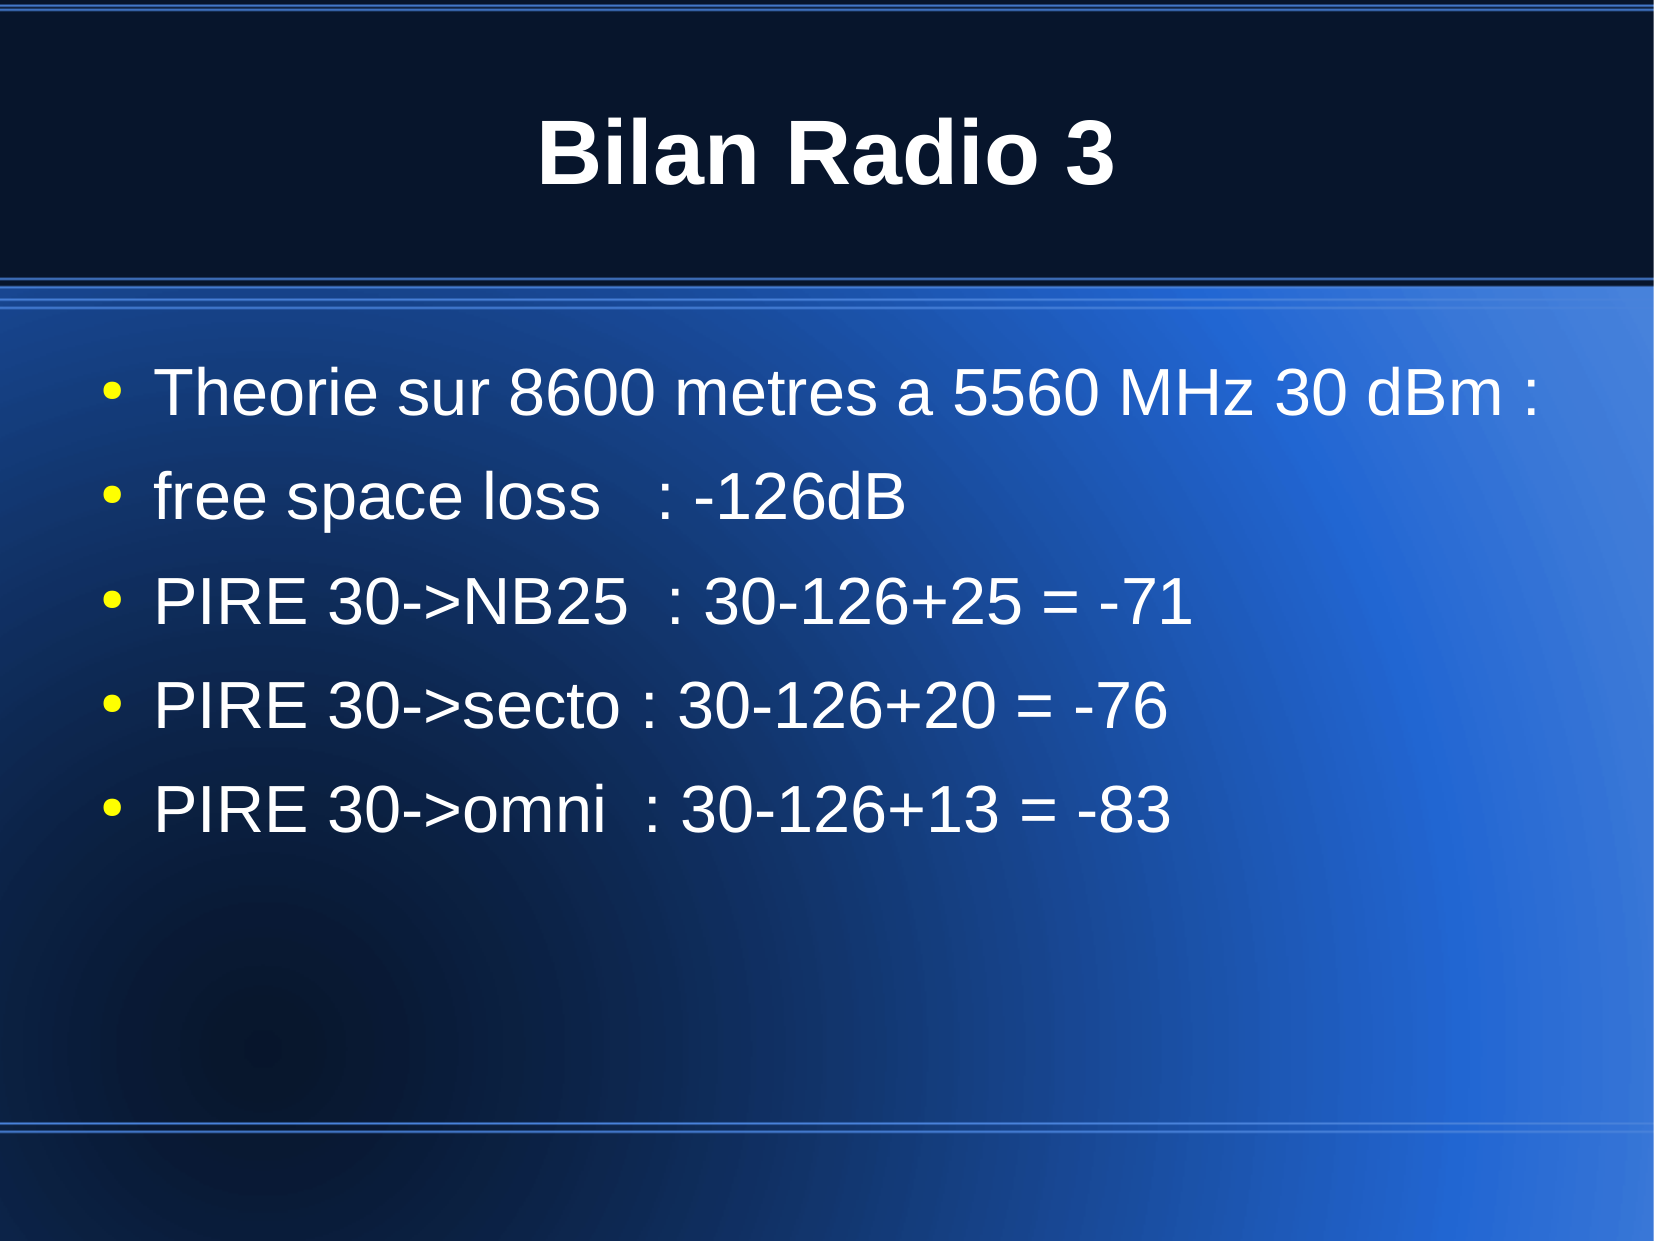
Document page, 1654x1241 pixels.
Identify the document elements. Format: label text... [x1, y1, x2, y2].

title Bilan Radio 3 [82, 56, 1571, 250]
picture [0, 0, 1654, 1241]
list Theorie sur 8600 metres a 5560 MHz 30 dBm : free space loss : -126dB PIRE 30->NB25 : 30-126+25 = -71 PIRE 30->secto : 30-126+20 = -76 PIRE 30->omni : 30-126+13 = -83 [82, 355, 1571, 1159]
